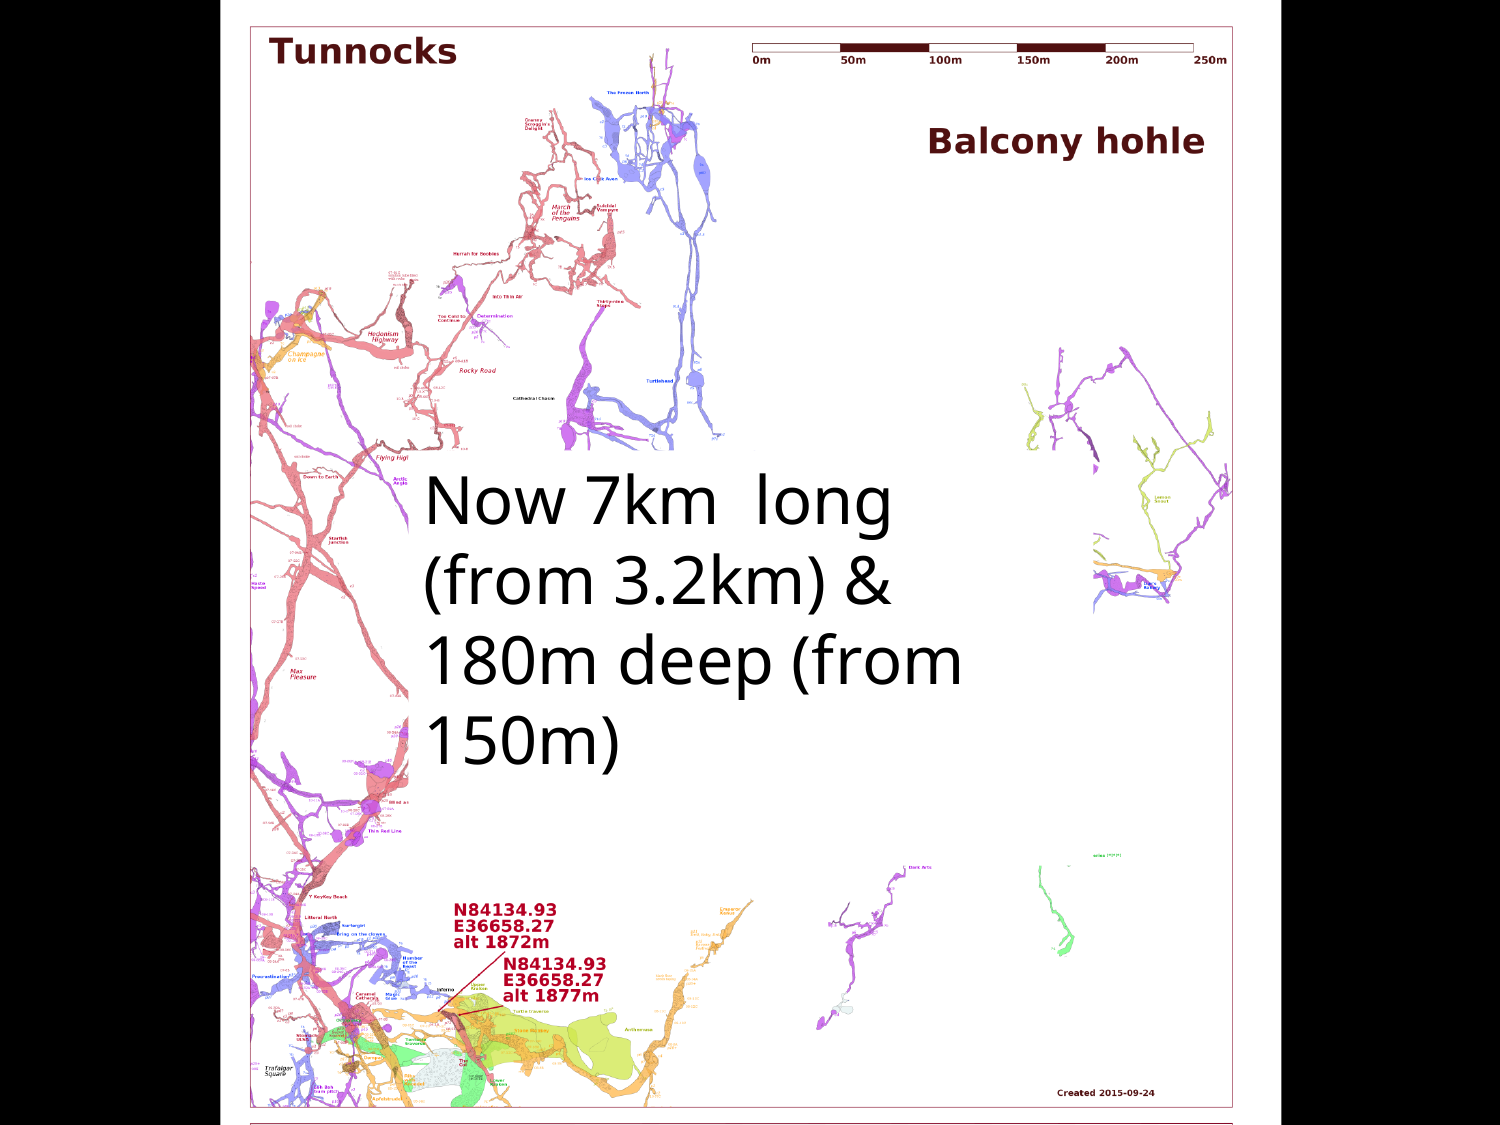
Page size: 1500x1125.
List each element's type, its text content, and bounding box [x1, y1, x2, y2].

text_box Now 7km long (from 3.2km) & 180m deep (from 150m) [408, 450, 1094, 866]
picture [220, 0, 1282, 1125]
